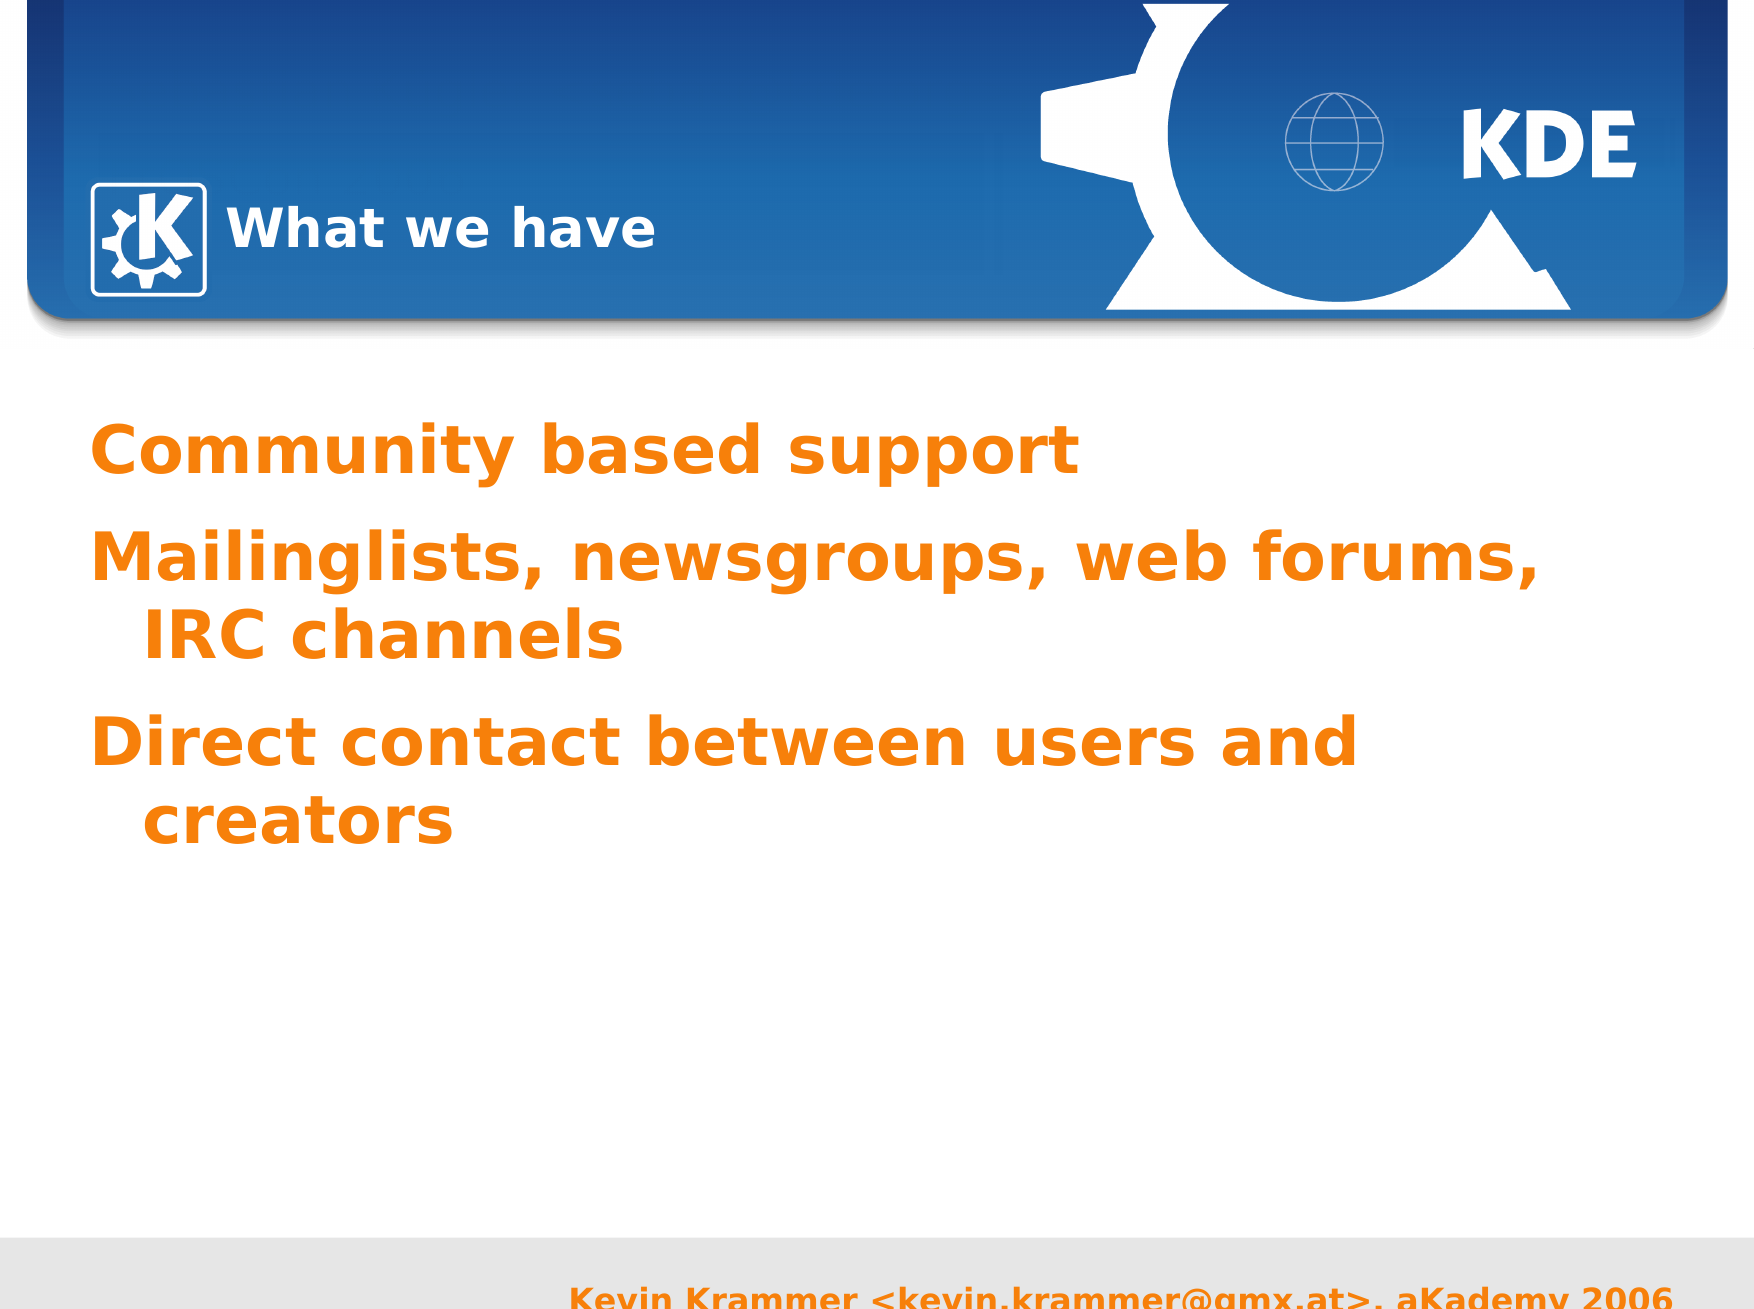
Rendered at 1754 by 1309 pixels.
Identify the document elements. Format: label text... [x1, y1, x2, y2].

list Community based support Mailinglists, newsgroups, web forums, IRC channels Direct contact between users and creators [71, 411, 1651, 1148]
title What we have [225, 194, 1126, 264]
picture [0, 0, 1754, 349]
